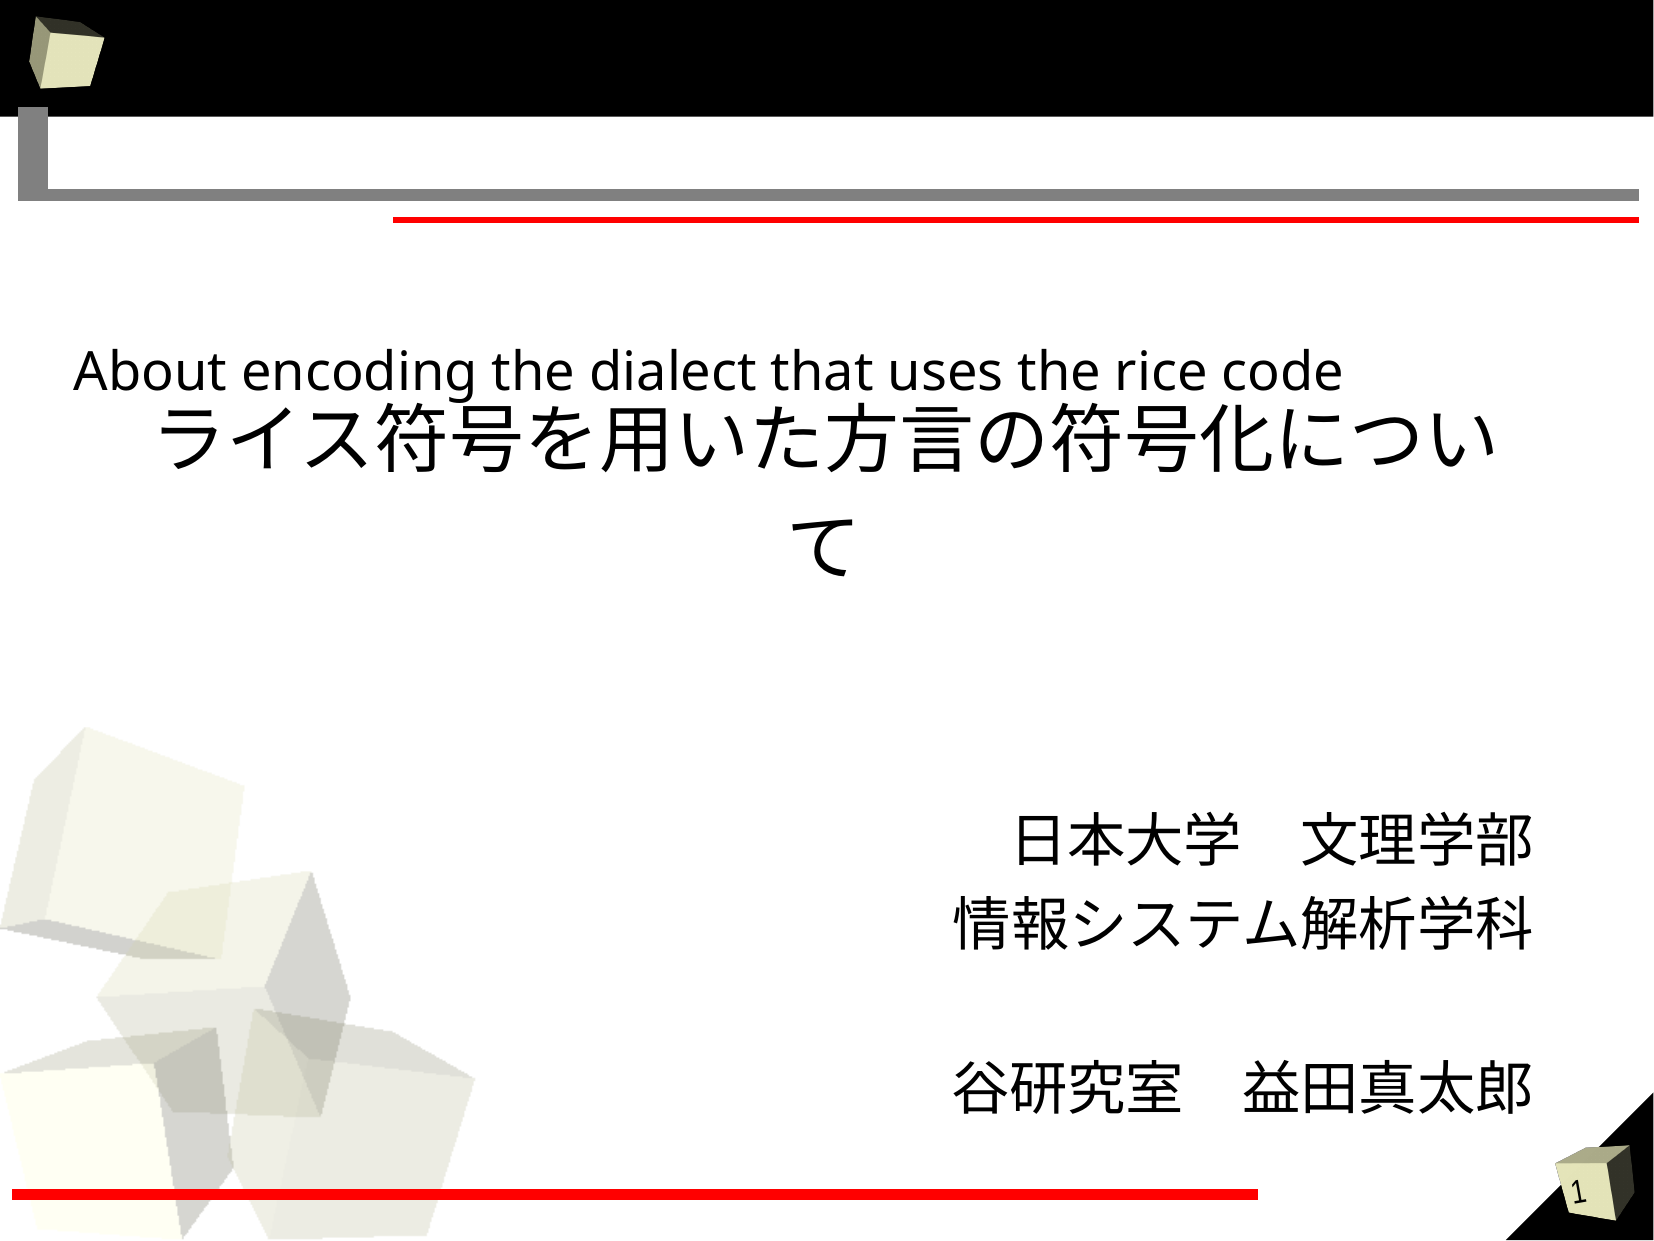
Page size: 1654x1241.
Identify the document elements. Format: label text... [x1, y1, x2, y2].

title ライス符号を用いた方言の符号化について [118, 449, 1531, 591]
picture [0, 726, 477, 1241]
subtitle 日本大学 文理学部 情報システム解析学科 谷研究室 益田真太郎 [121, 764, 1534, 1155]
text_box About encoding the dialect that uses the rice code [59, 324, 1595, 449]
